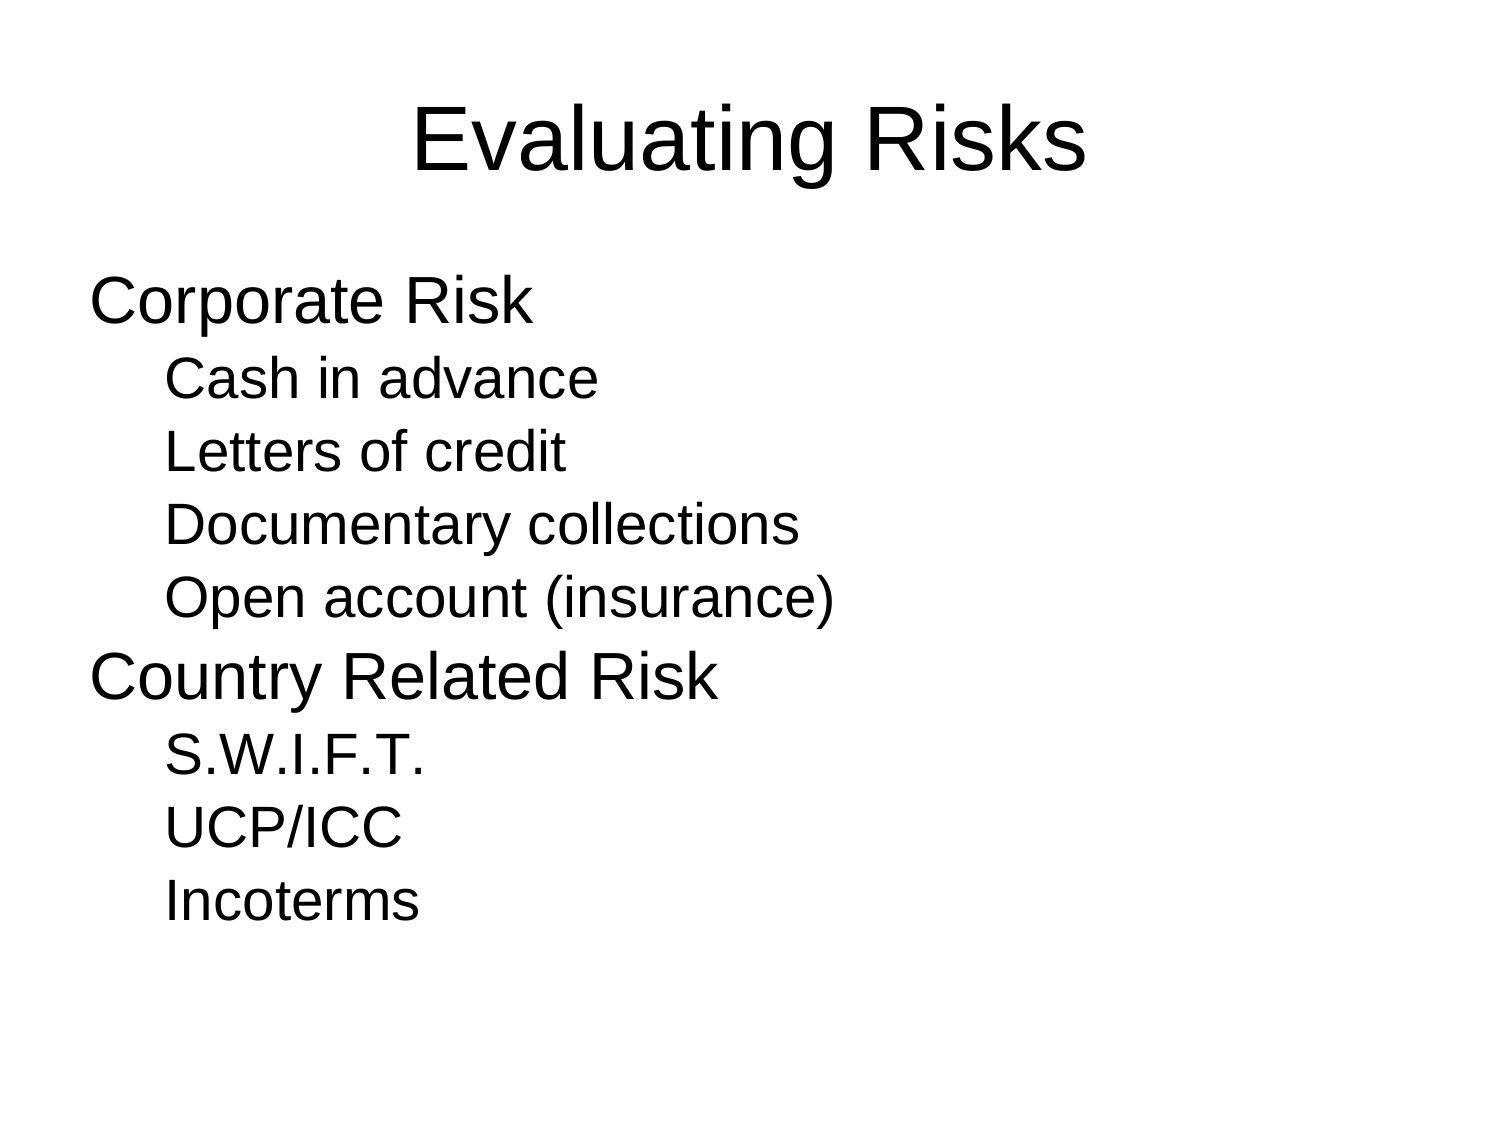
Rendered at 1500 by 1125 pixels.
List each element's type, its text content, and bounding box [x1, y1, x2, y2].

title Evaluating Risks [75, 45, 1426, 233]
list Corporate Risk Cash in advance Letters of credit Documentary collections Open account (insurance) Country Related Risk S.W.I.F.T. UCP/ICC Incoterms [75, 262, 1426, 1125]
